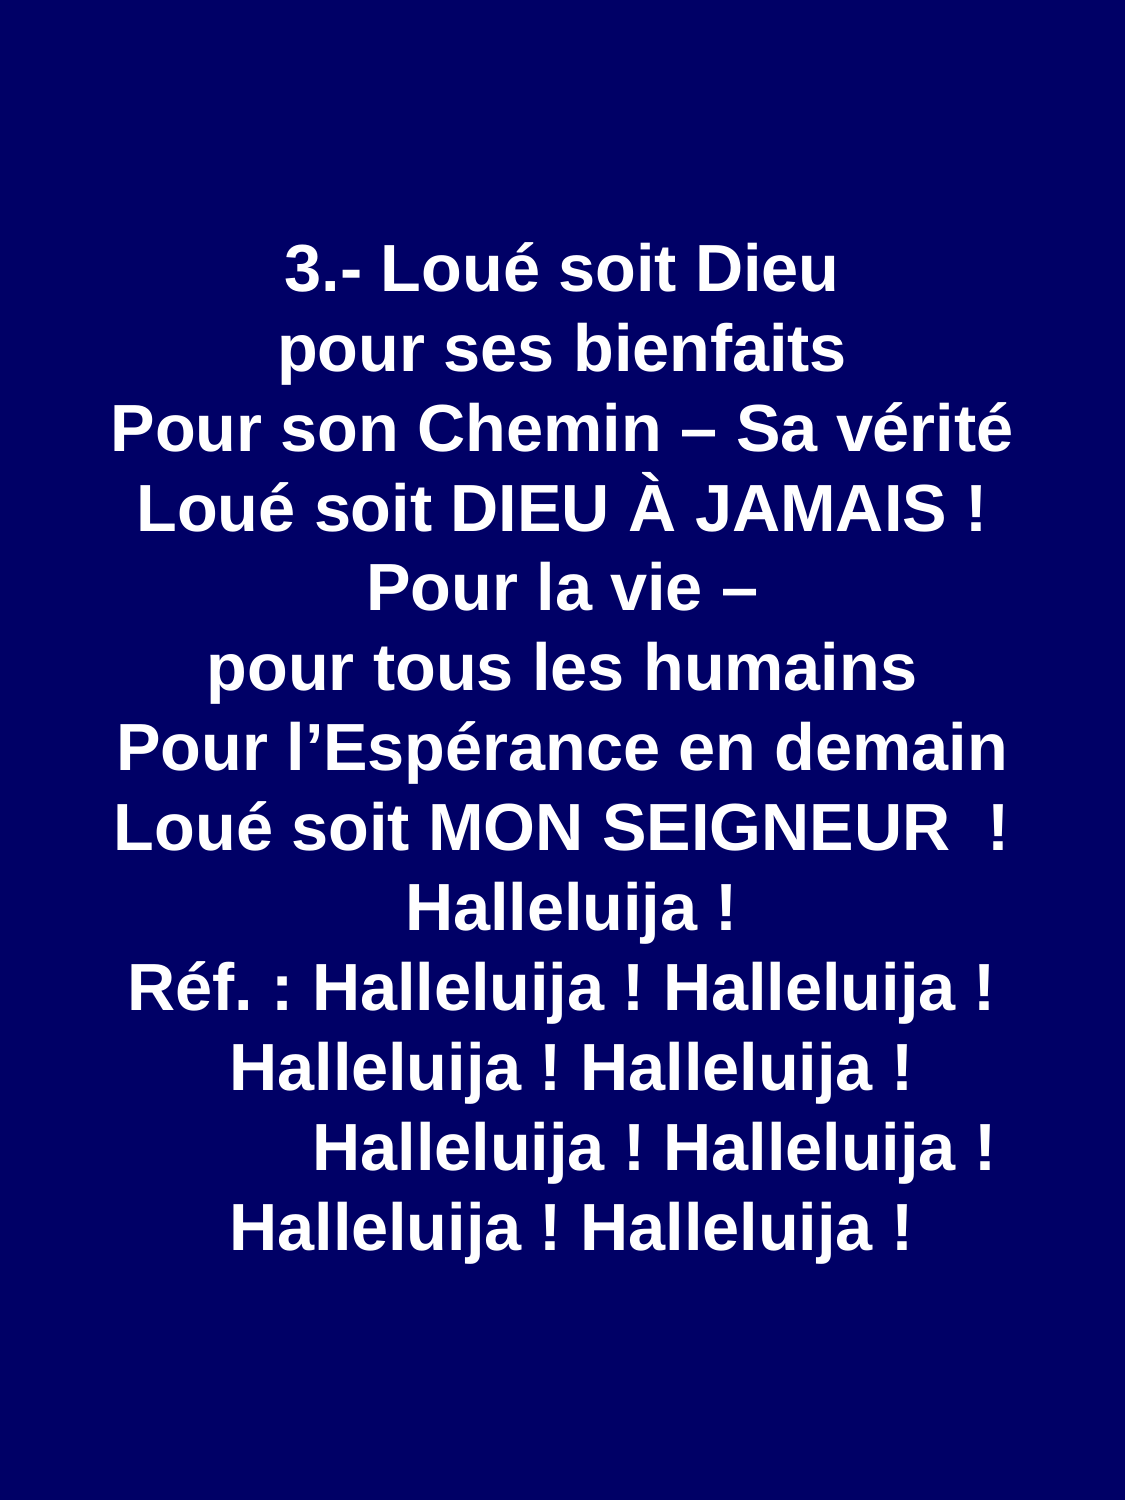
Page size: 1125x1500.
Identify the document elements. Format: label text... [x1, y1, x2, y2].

text_box 3.- Loué soit Dieu pour ses bienfaits Pour son Chemin – Sa vérité Loué soit DIEU À JAMAIS ! Pour la vie – pour tous les humains Pour l’Espérance en demain Loué soit MON SEIGNEUR ! Halleluija ! Réf. : Halleluija ! Halleluija ! Halleluija ! Halleluija ! Halleluija ! Halleluija ! Halleluija ! Halleluija ! [0, 177, 1125, 1307]
